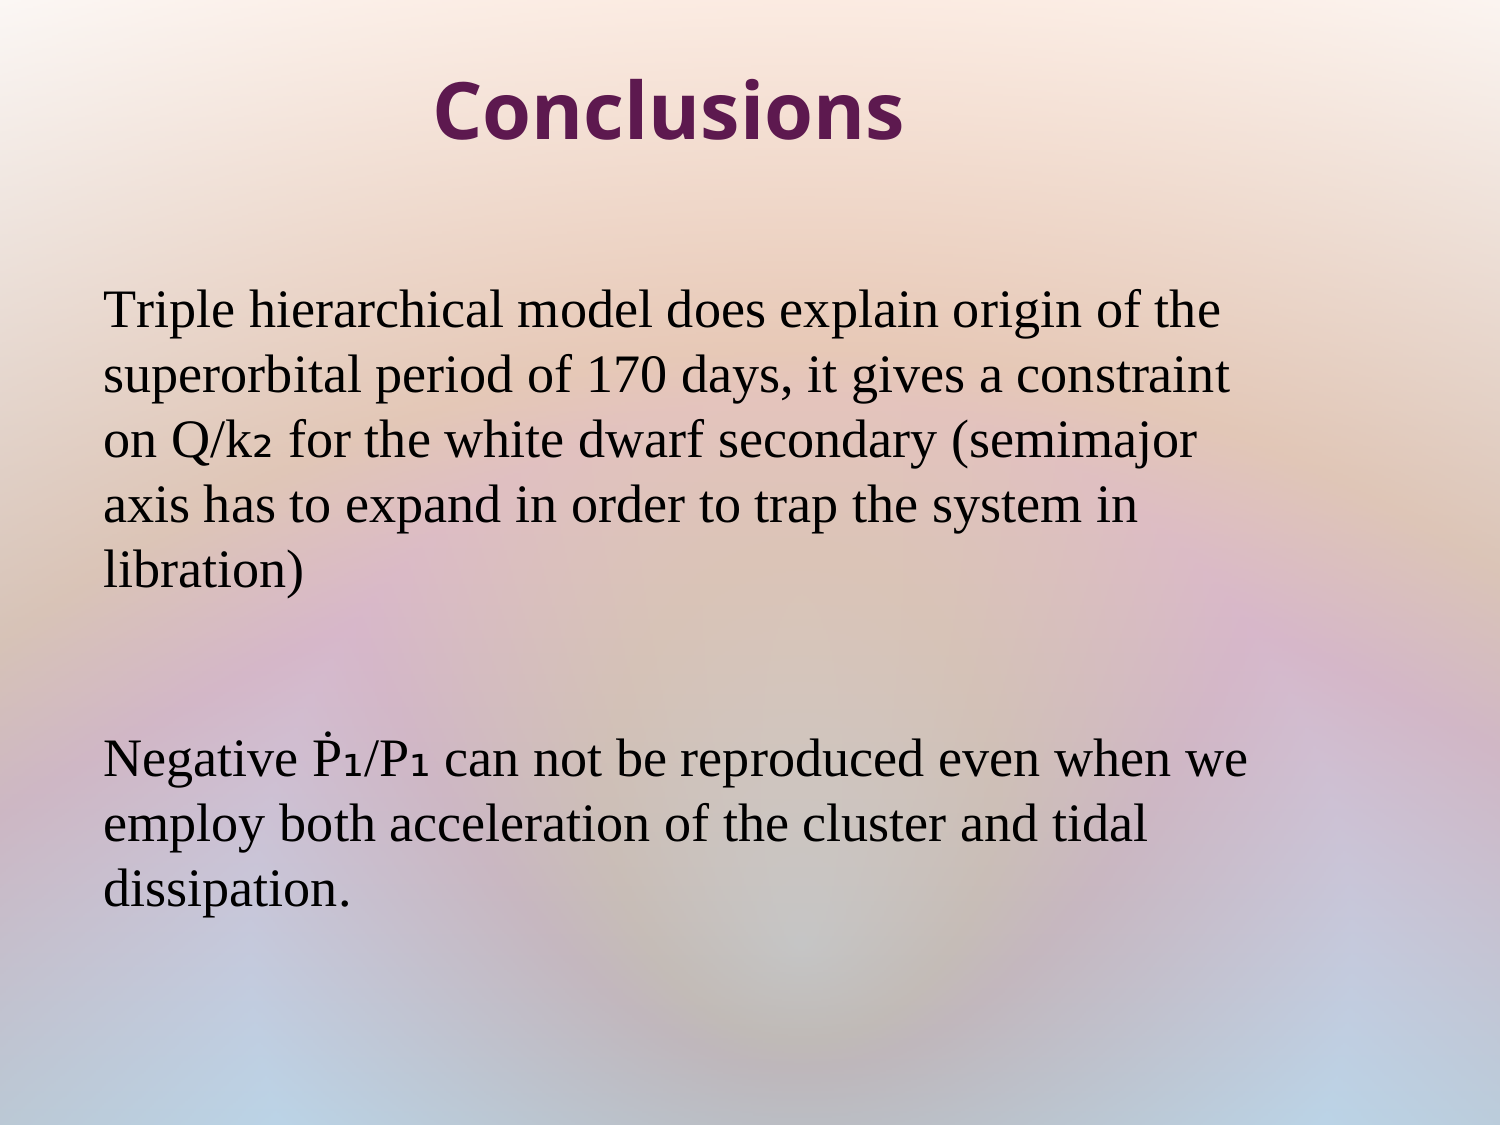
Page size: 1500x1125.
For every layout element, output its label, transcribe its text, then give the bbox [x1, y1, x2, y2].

list Triple hierarchical model does explain origin of the superorbital period of 170 days, it gives a constraint on Q/k₂ for the white dwarf secondary (semimajor axis has to expand in order to trap the system in libration) Negative Ṗ₁/P₁ can not be reproduced even when we employ both acceleration of the cluster and tidal dissipation. [88, 265, 1277, 1061]
picture [0, 0, 1500, 1125]
title Conclusions [75, 52, 1263, 240]
